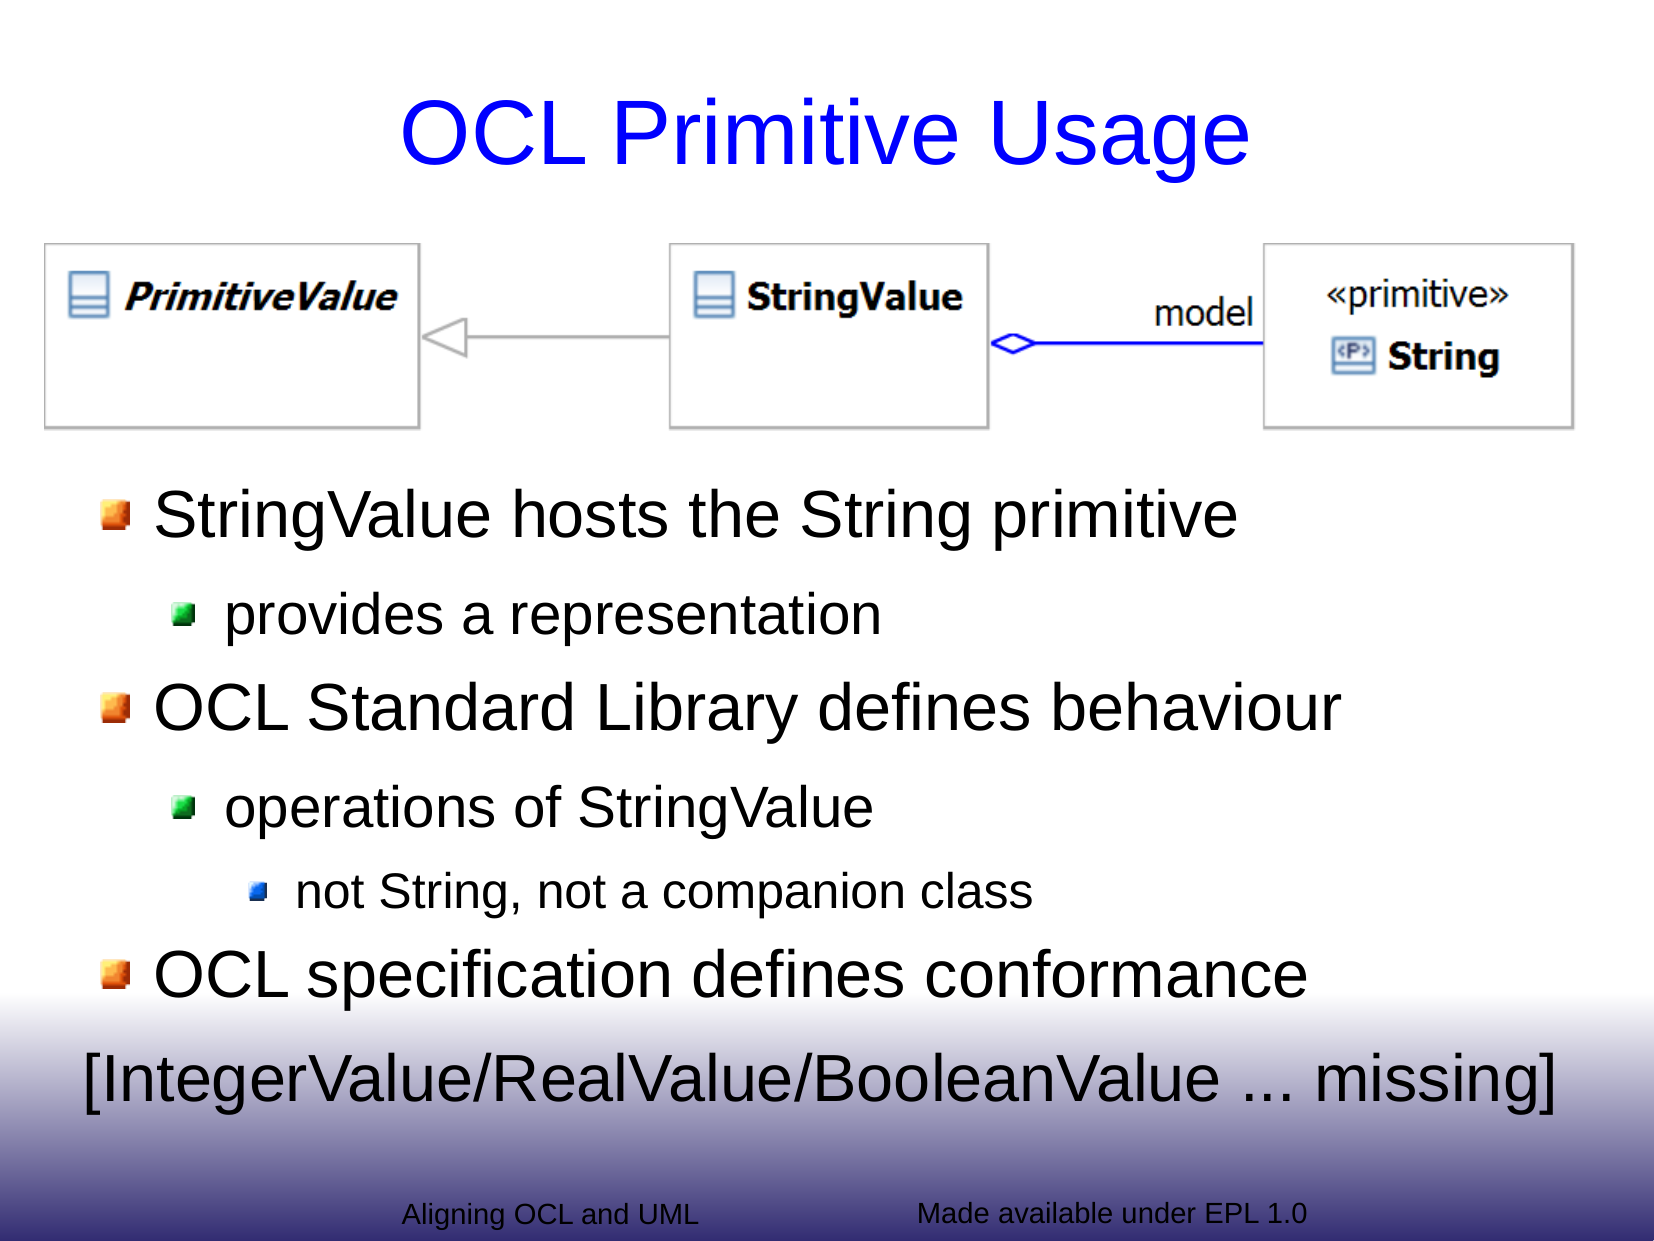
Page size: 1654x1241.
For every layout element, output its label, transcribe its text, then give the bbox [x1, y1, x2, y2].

list StringValue hosts the String primitive provides a representation OCL Standard Library defines behaviour operations of StringValue not String, not a companion class OCL specification defines conformance [IntegerValue/RealValue/BooleanValue ... missing] [82, 477, 1571, 1116]
picture [44, 243, 1576, 431]
title OCL Primitive Usage [82, 29, 1571, 237]
